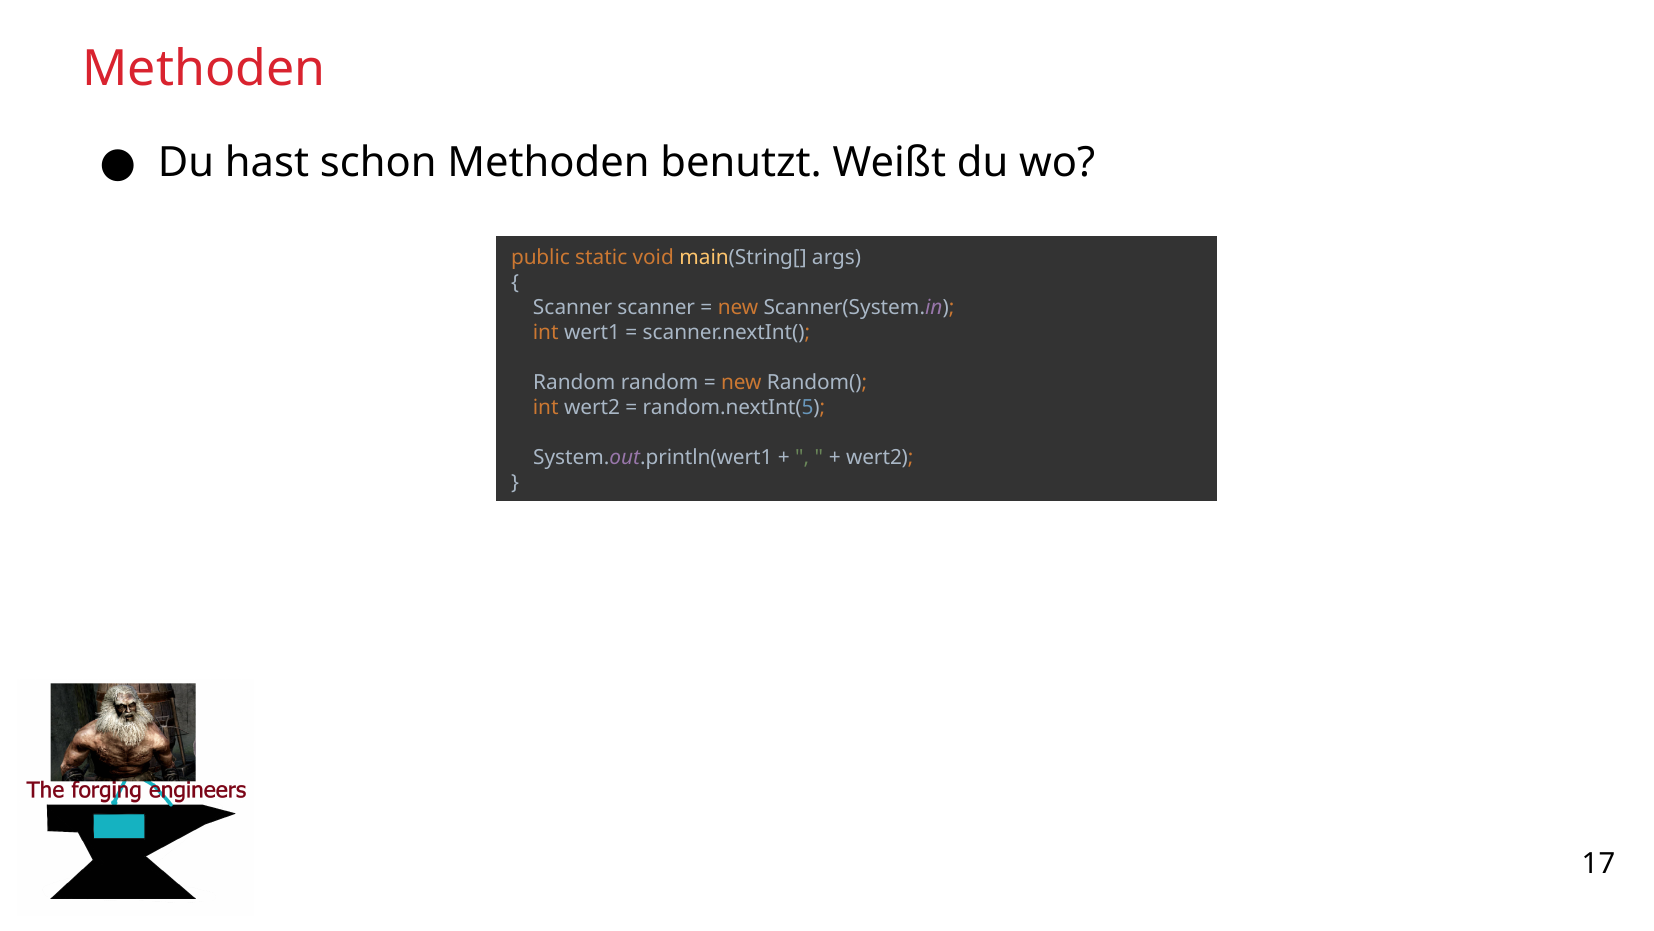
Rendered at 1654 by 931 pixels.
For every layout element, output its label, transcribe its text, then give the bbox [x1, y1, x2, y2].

text_box public static void main(String[] args) { Scanner scanner = new Scanner(System.in); int wert1 = scanner.nextInt(); Random random = new Random(); int wert2 = random.nextInt(5); System.out.println(wert1 + ", " + wert2); } [496, 236, 1217, 501]
title Methoden [82, 37, 1571, 95]
text_box Du hast schon Methoden benutzt. Weißt du wo? [82, 135, 1560, 201]
picture [17, 679, 254, 916]
